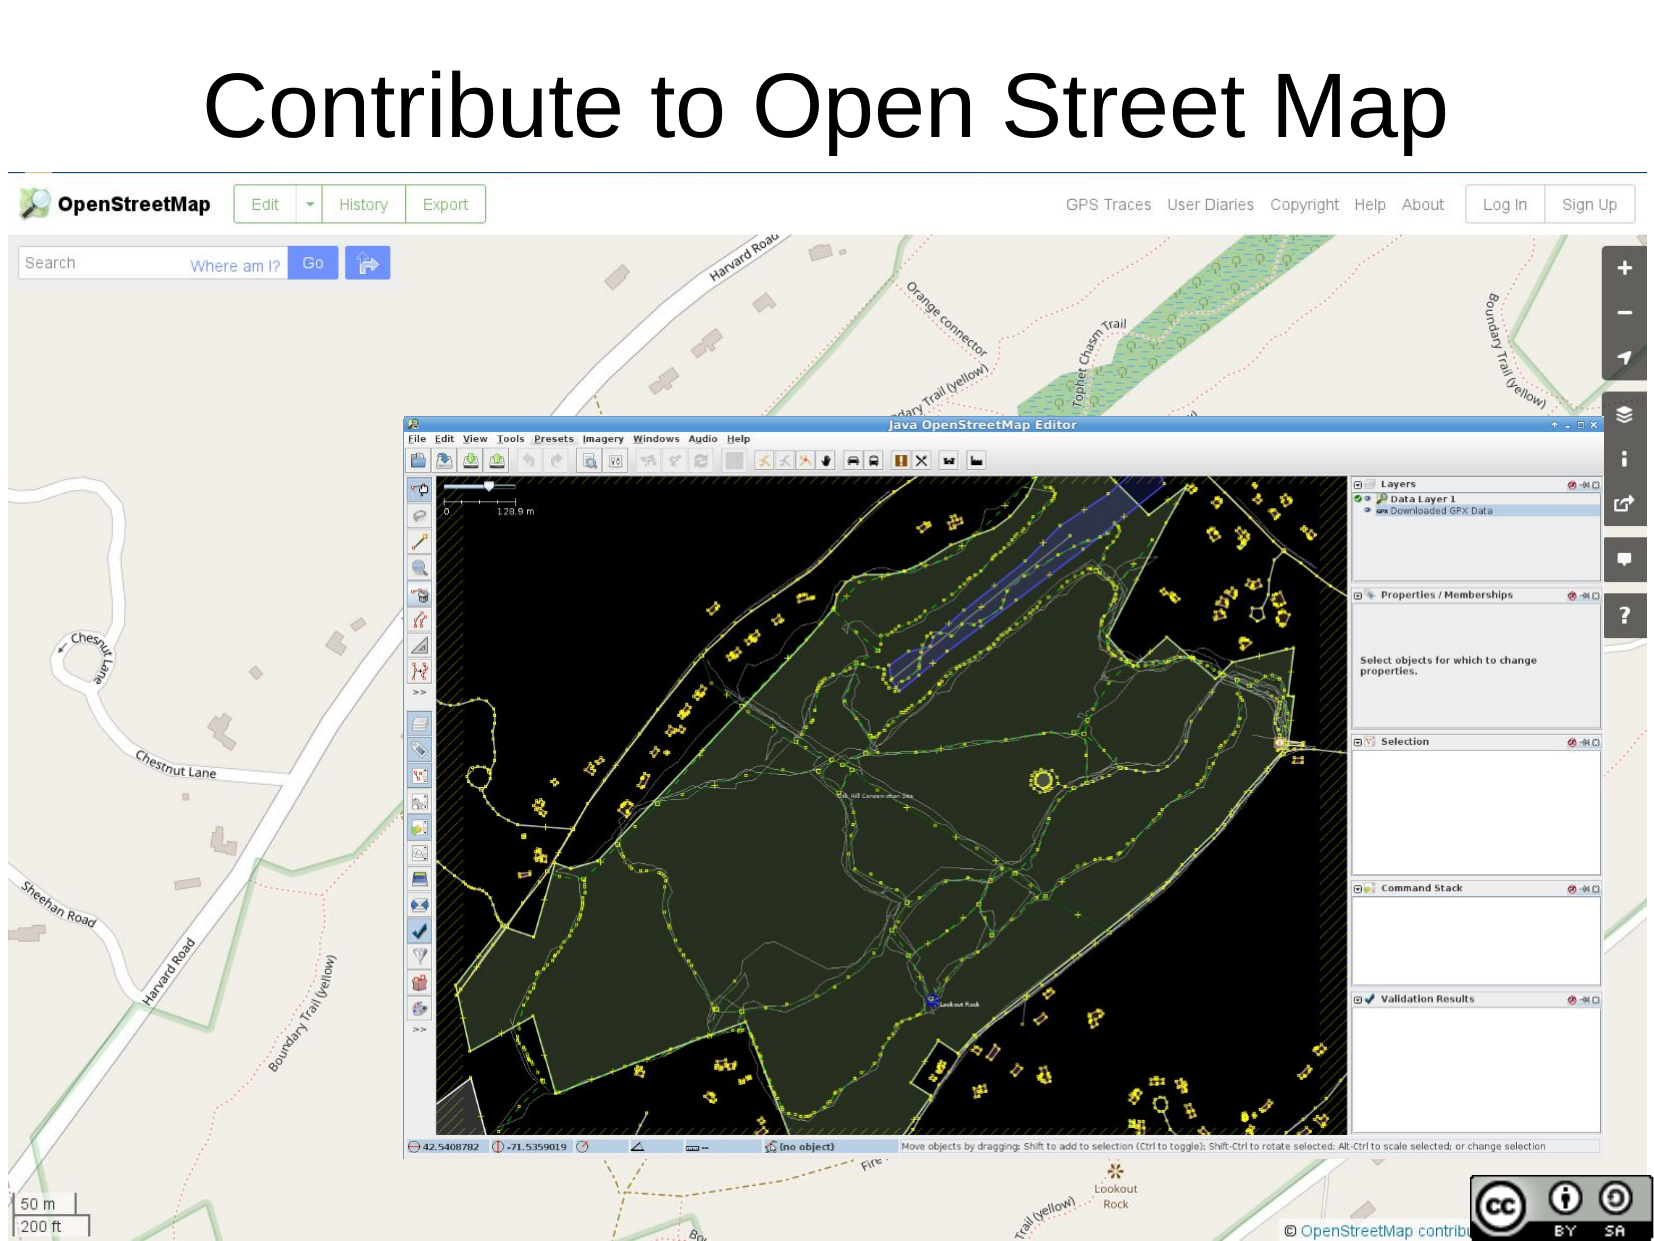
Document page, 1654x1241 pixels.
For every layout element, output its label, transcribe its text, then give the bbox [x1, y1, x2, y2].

title Contribute to Open Street Map [82, 2, 1571, 172]
picture [8, 172, 1654, 1241]
